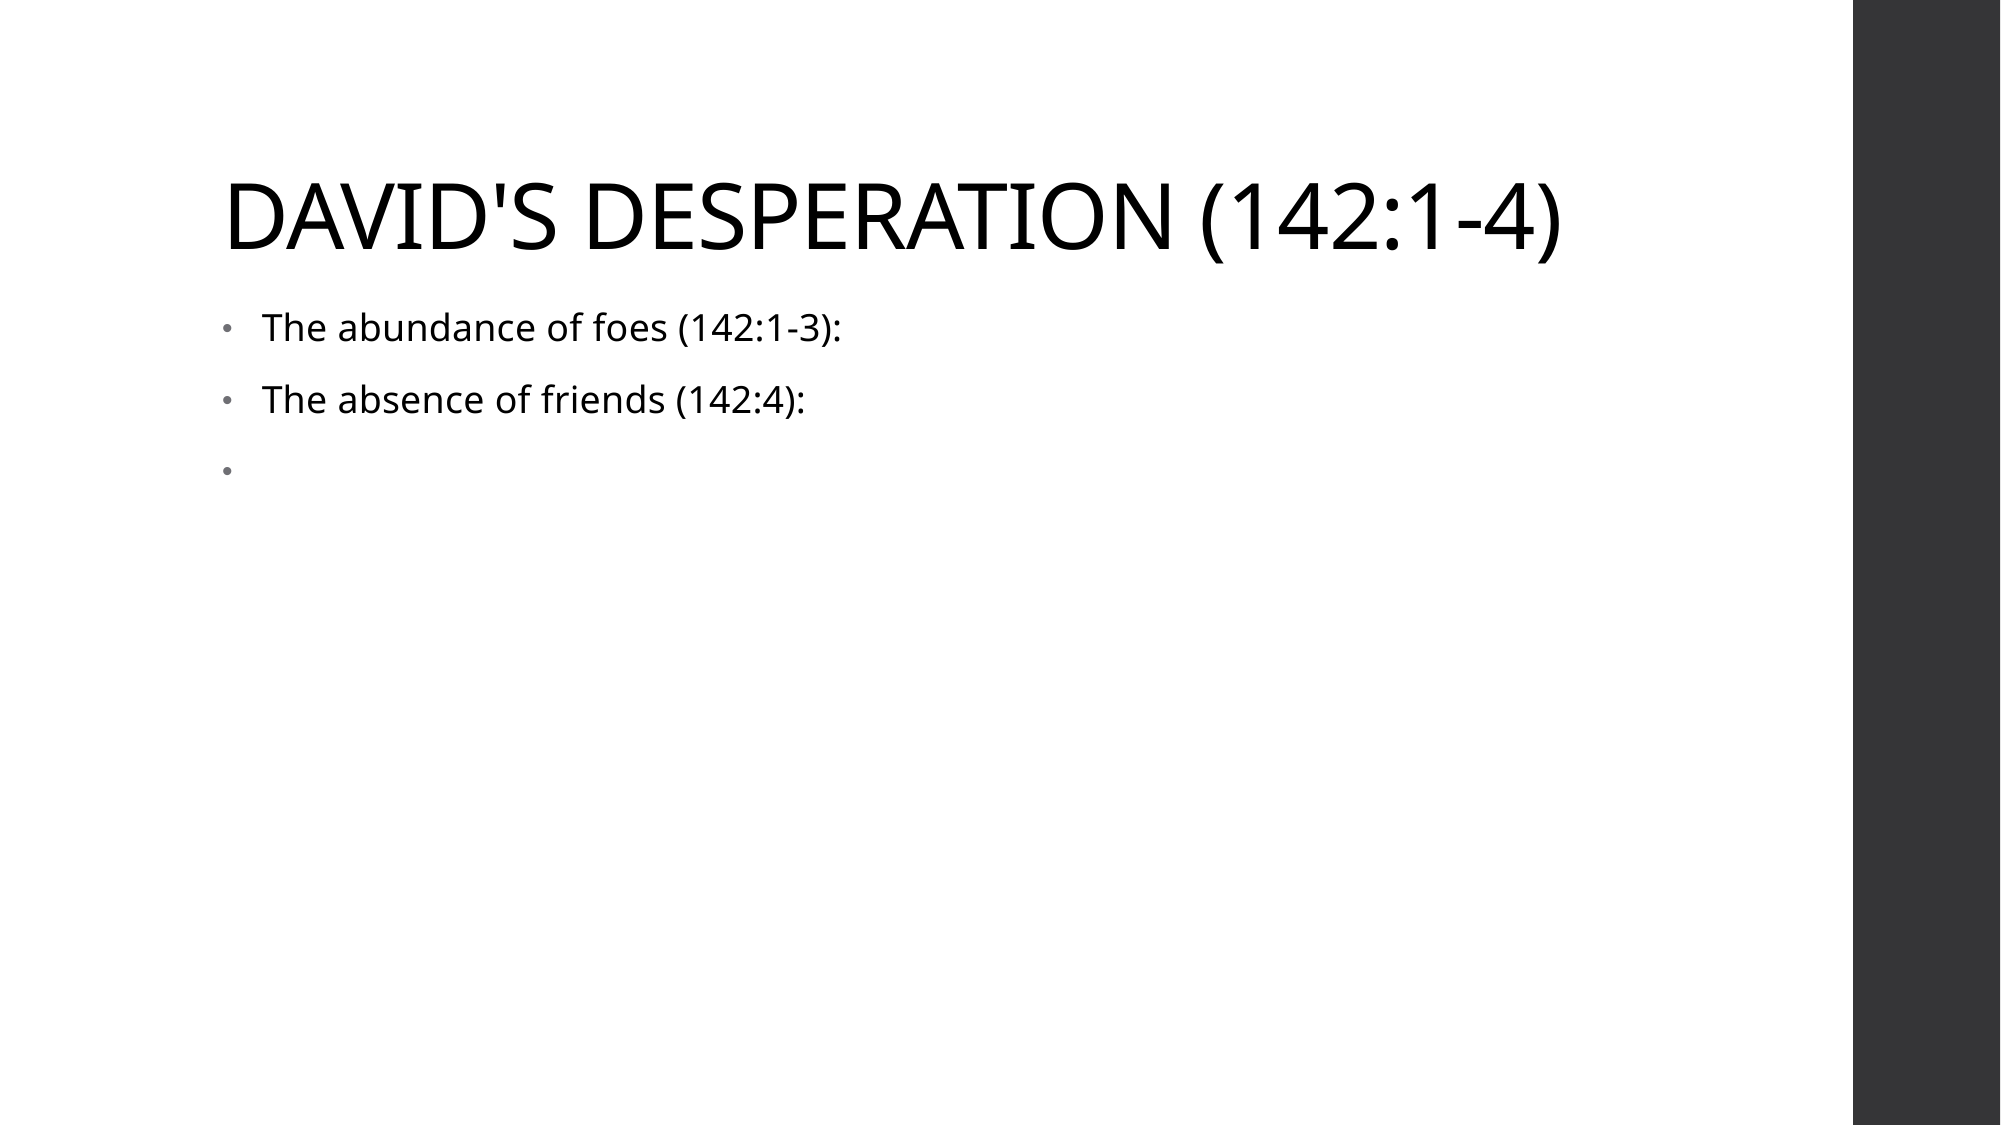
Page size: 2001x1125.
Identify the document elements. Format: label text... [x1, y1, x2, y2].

title DAVID'S DESPERATION (142:1-4) [206, 60, 1797, 278]
list The abundance of foes (142:1-3): The absence of friends (142:4): [206, 299, 1617, 1014]
